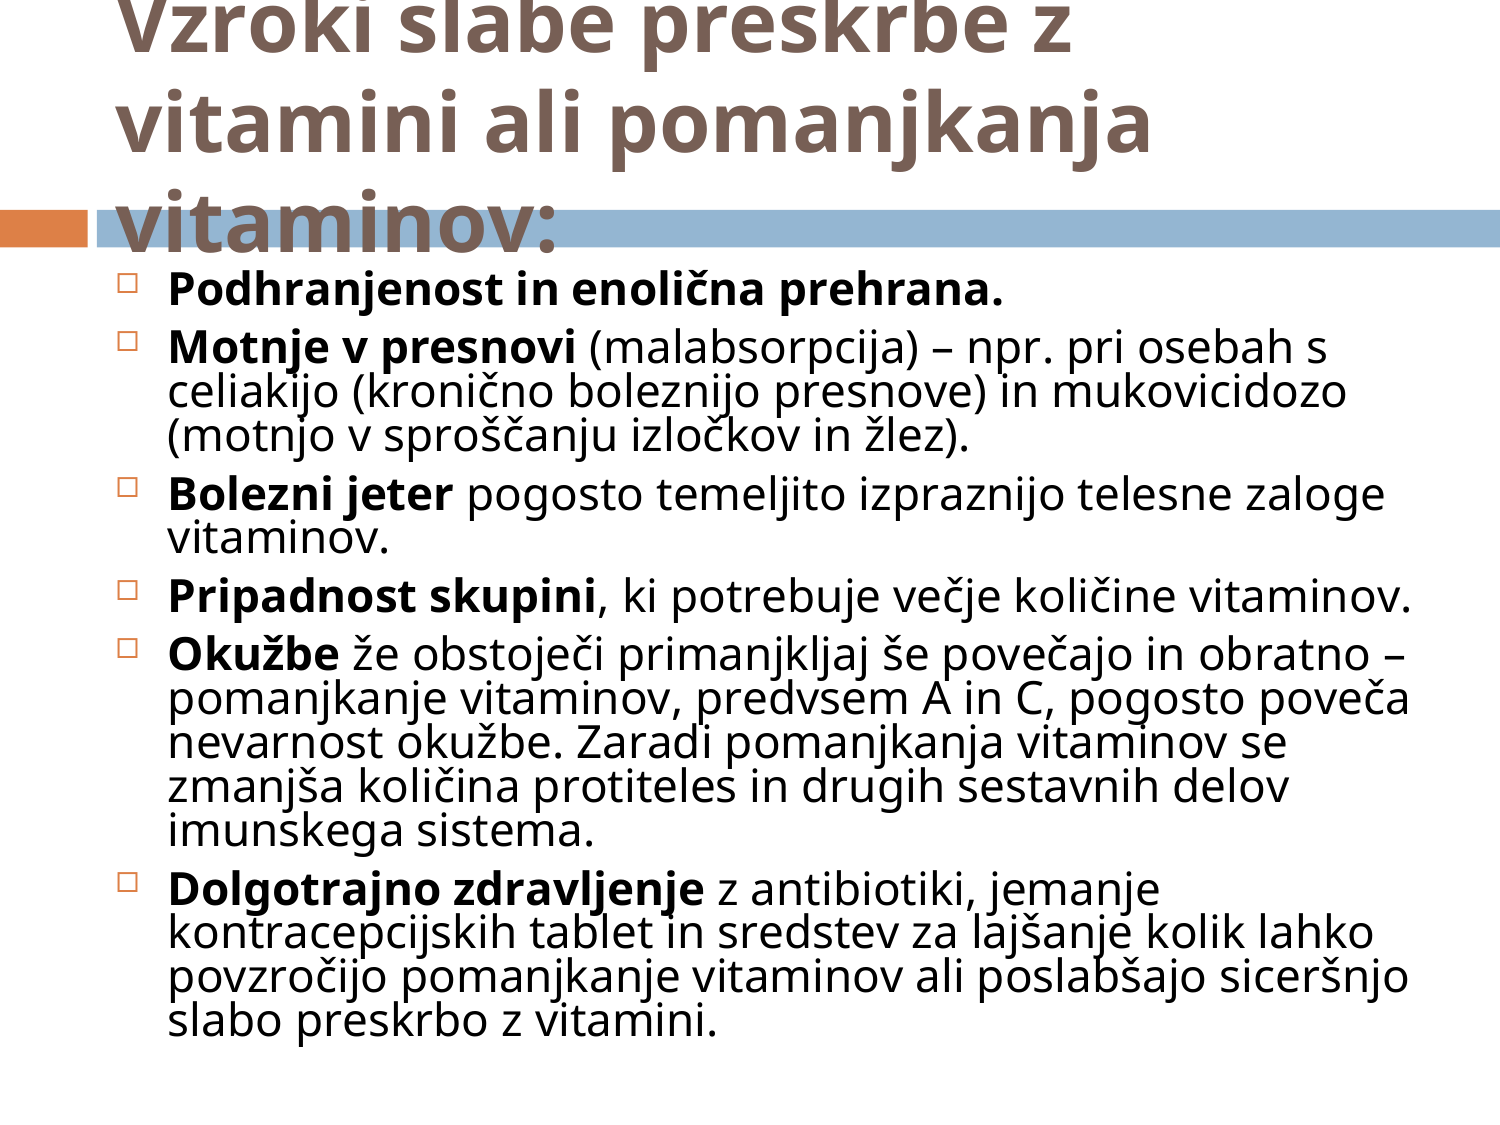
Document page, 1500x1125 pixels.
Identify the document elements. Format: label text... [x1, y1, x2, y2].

list Podhranjenost in enolična prehrana. Motnje v presnovi (malabsorpcija) – npr. pri osebah s celiakijo (kronično boleznijo presnove) in mukovicidozo (motnjo v sproščanju izločkov in žlez). Bolezni jeter pogosto temeljito izpraznijo telesne zaloge vitaminov. Pripadnost skupini, ki potrebuje večje količine vitaminov. Okužbe že obstoječi primanjkljaj še povečajo in obratno – pomanjkanje vitaminov, predvsem A in C, pogosto poveča nevarnost okužbe. Zaradi pomanjkanja vitaminov se zmanjša količina protiteles in drugih sestavnih delov imunskega sistema. Dolgotrajno zdravljenje z antibiotiki, jemanje kontracepcijskih tablet in sredstev za lajšanje kolik lahko povzročijo pomanjkanje vitaminov ali poslabšajo siceršnjo slabo preskrbo z vitamini. [100, 262, 1438, 1112]
title Vzroki slabe preskrbe z vitamini ali pomanjkanja vitaminov: [100, 11, 1438, 227]
